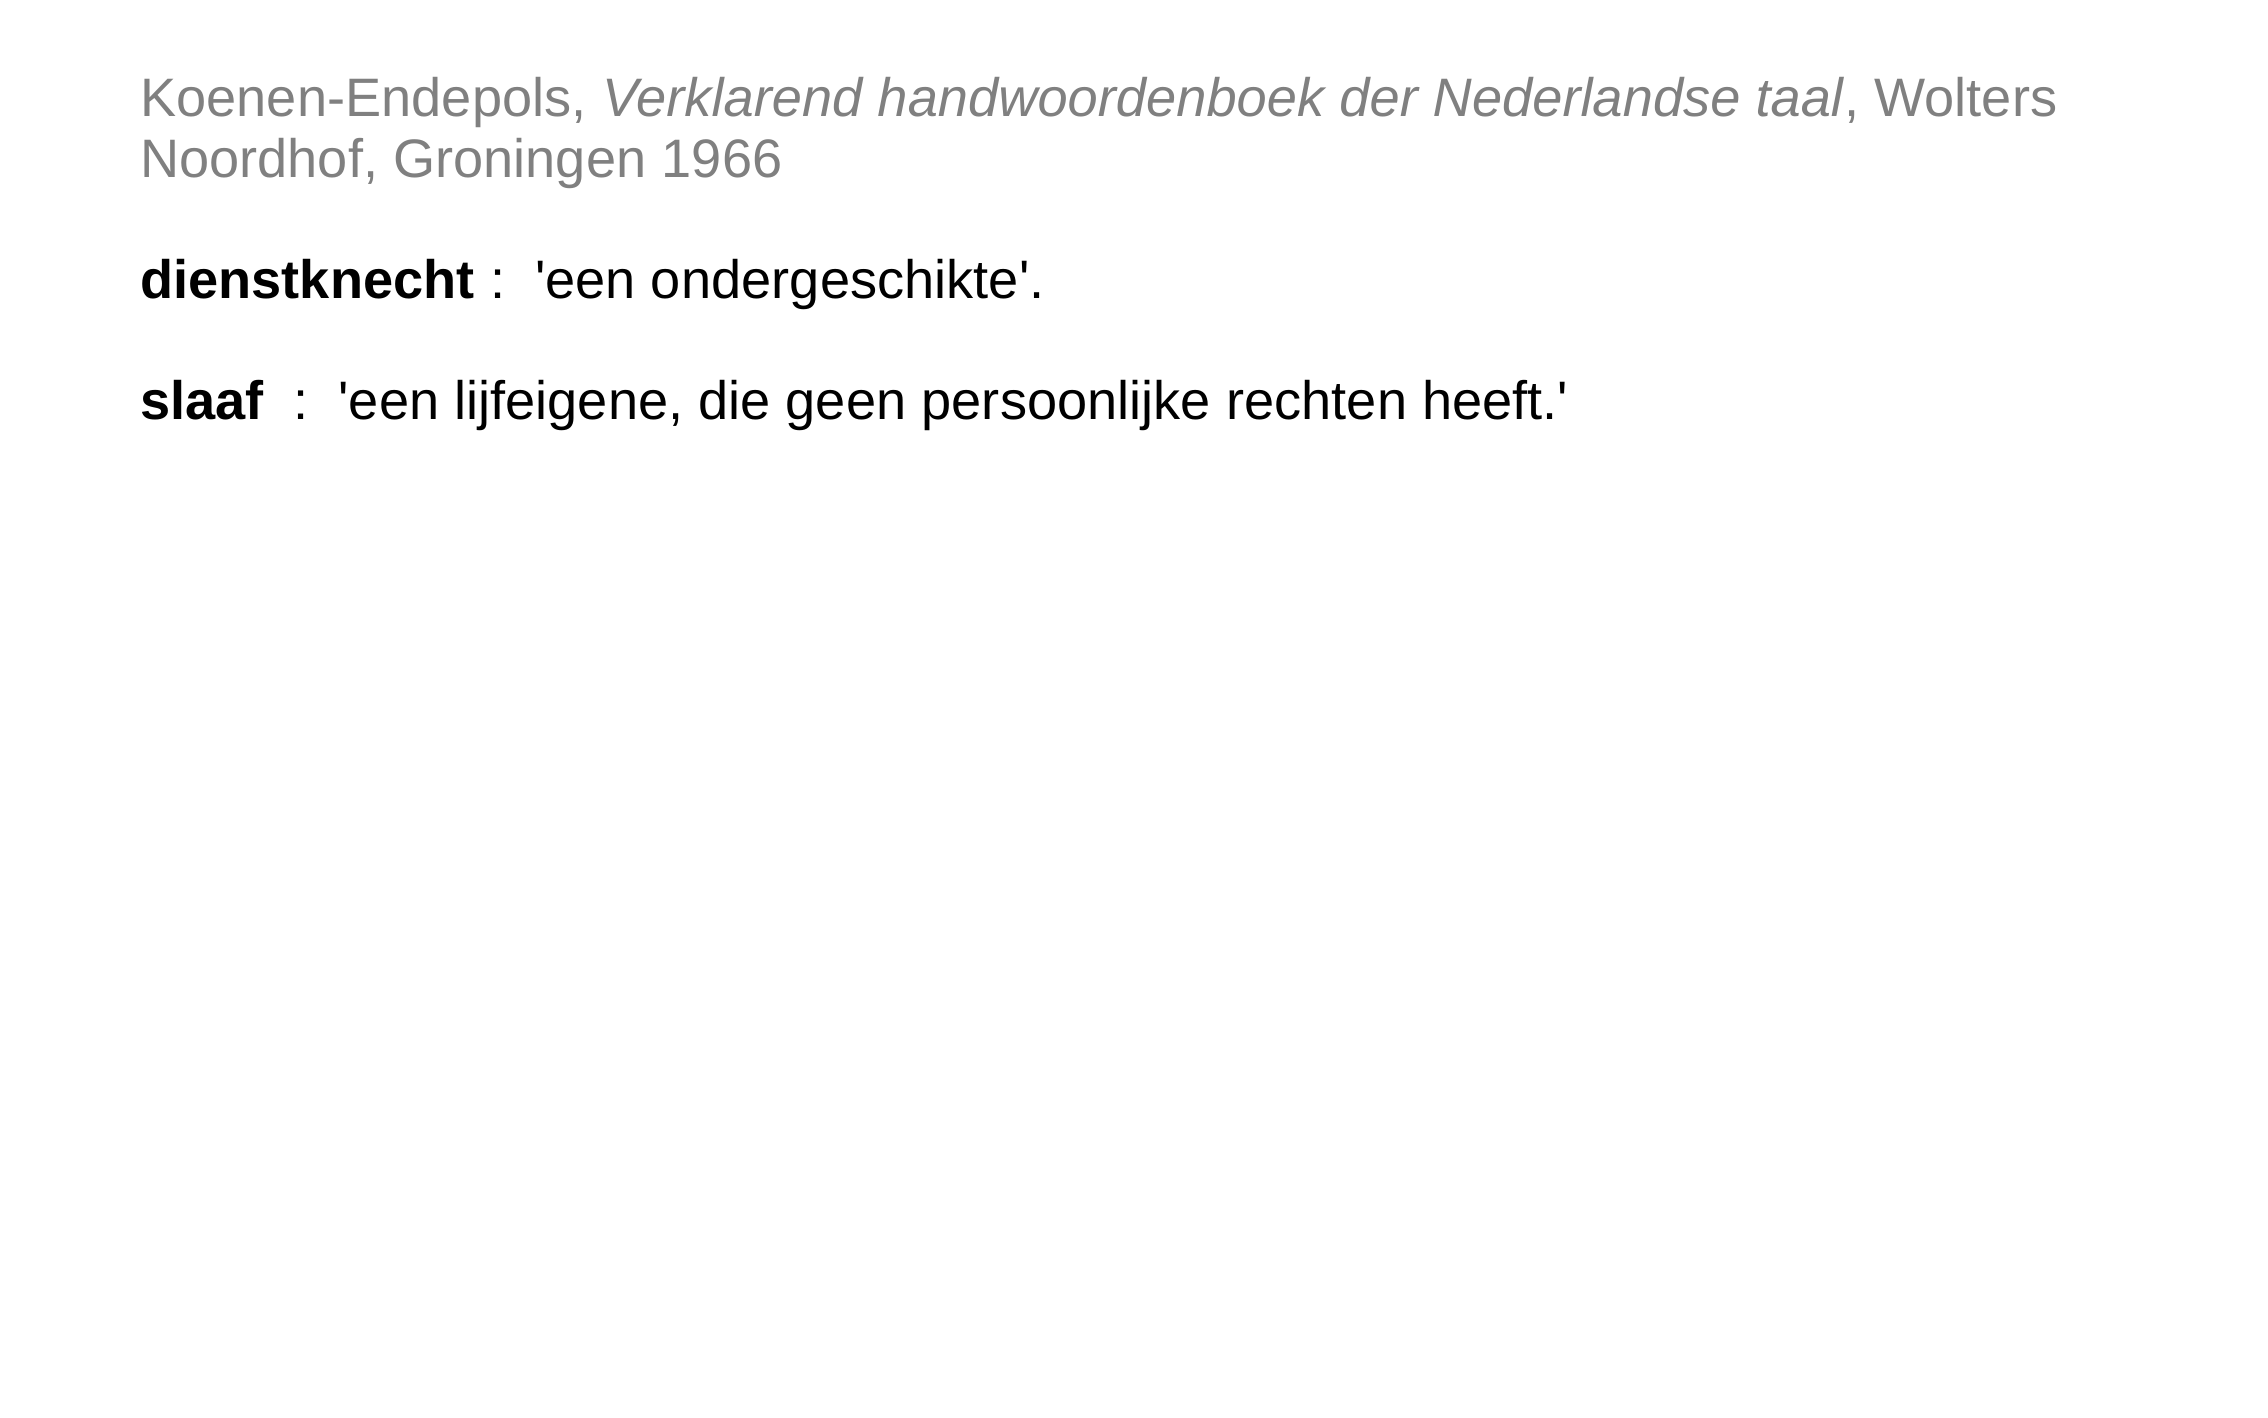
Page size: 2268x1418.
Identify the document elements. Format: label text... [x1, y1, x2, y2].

text_box Koenen-Endepols, Verklarend handwoordenboek der Nederlandse taal, Wolters Noordhof, Groningen 1966 dienstknecht : 'een ondergeschikte'. slaaf : 'een lijfeigene, die geen persoonlijke rechten heeft.' [125, 0, 2149, 778]
